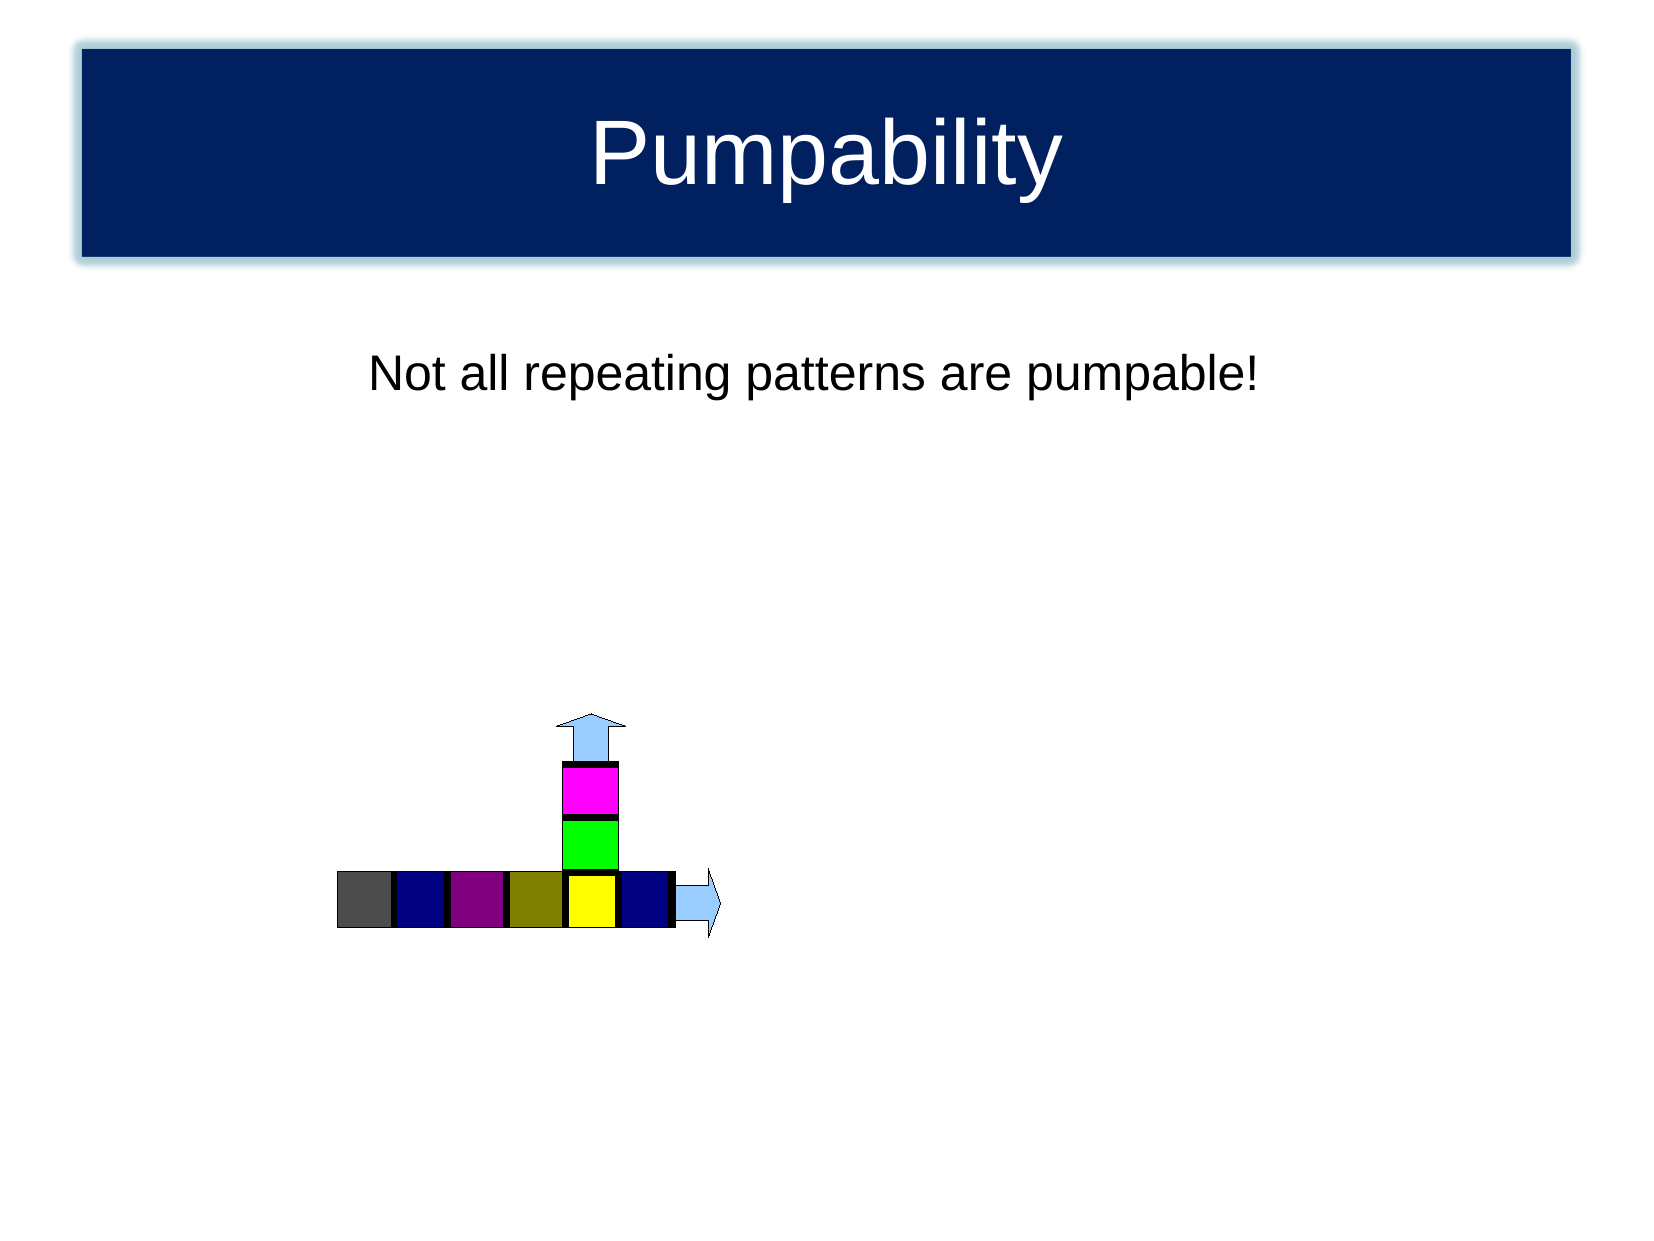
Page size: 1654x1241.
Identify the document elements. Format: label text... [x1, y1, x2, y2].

text_box Pumpability [82, 49, 1571, 257]
picture [61, 28, 1592, 278]
text_box [337, 713, 721, 938]
text_box Not all repeating patterns are pumpable! [353, 337, 1276, 409]
